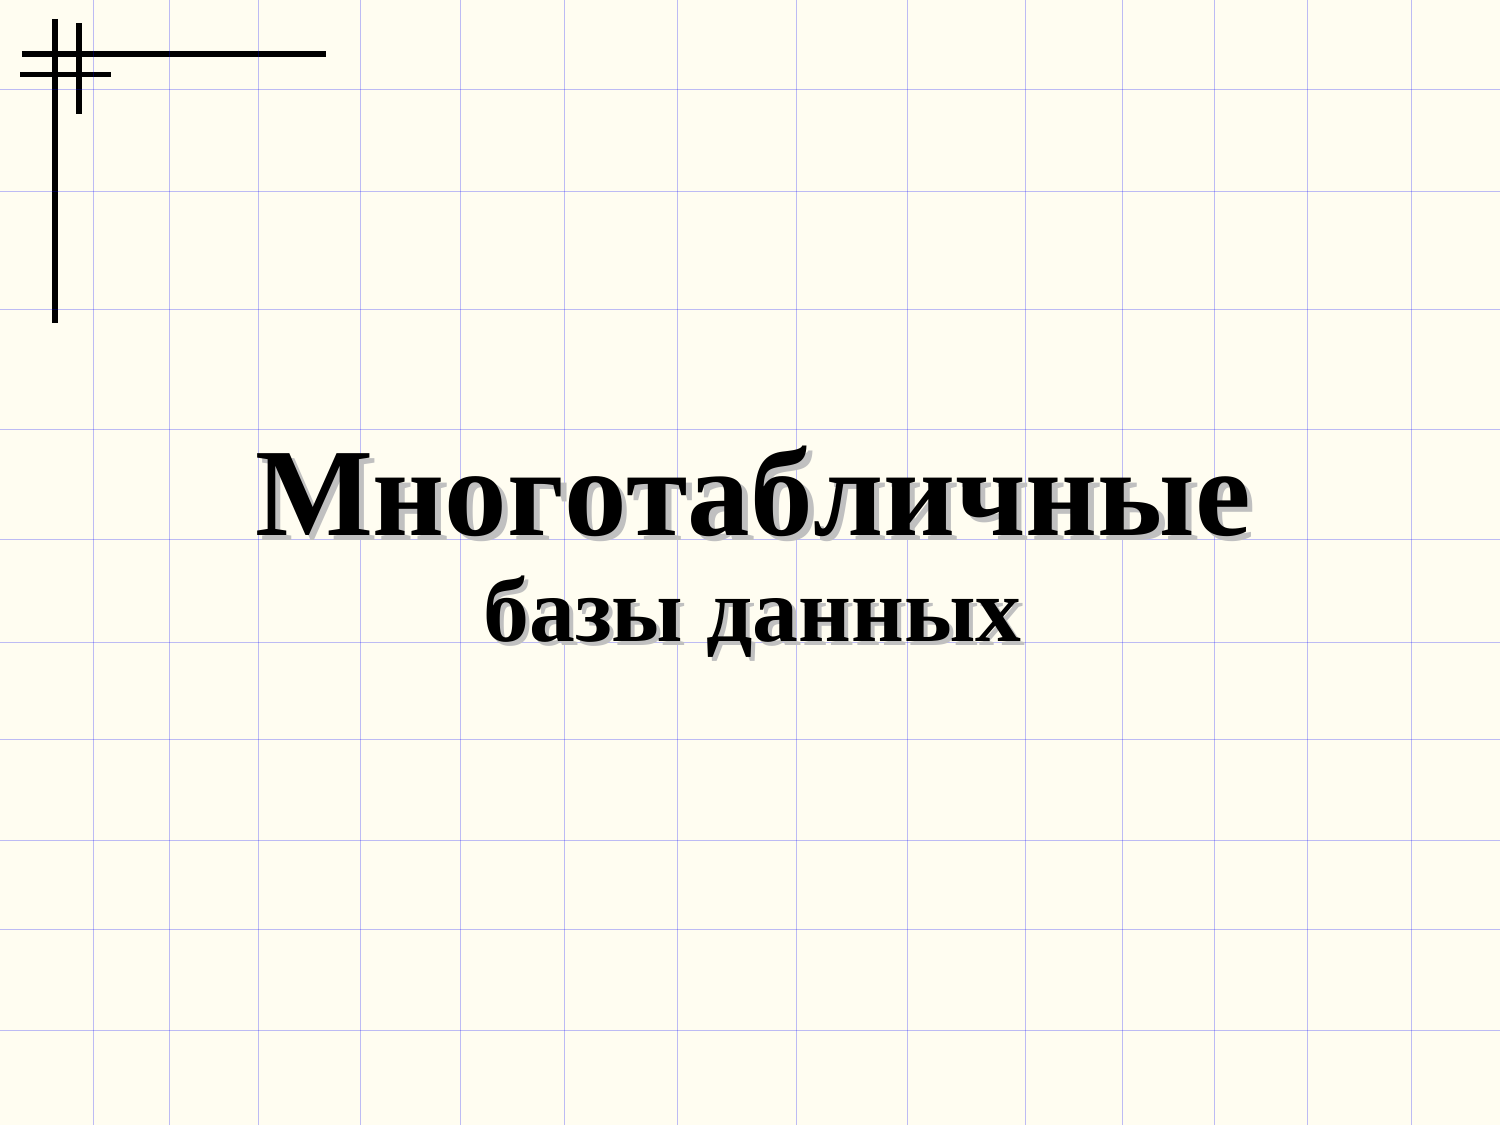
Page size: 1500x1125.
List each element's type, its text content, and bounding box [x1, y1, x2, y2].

title Многотабличные базы данных [147, 349, 1359, 669]
